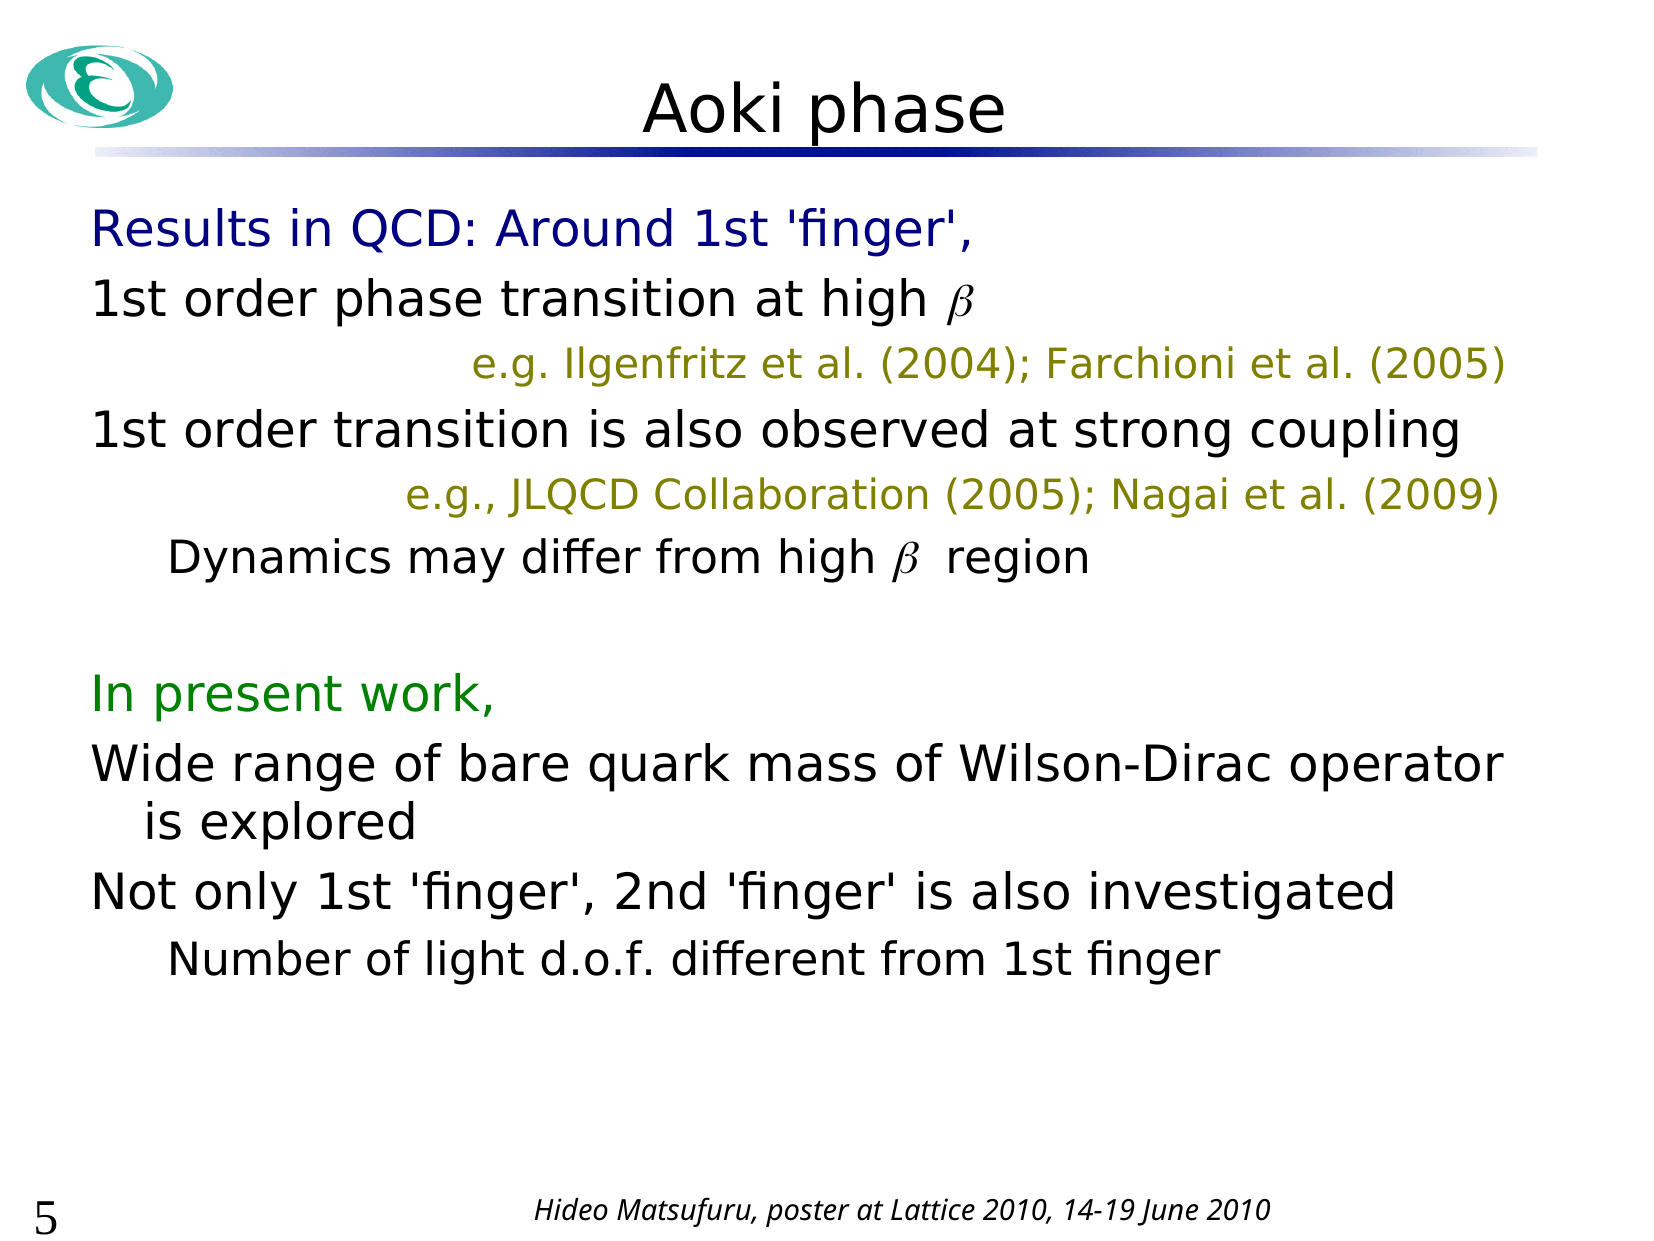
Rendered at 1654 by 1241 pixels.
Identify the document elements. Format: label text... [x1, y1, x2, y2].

title Aoki phase [201, 56, 1450, 163]
picture [20, 37, 179, 136]
list In present work, Wide range of bare quark mass of Wilson-Dirac operator is explored Not only 1st 'finger', 2nd 'finger' is also investigated Number of light d.o.f. different from 1st finger [72, 664, 1525, 987]
picture [1450, 147, 1538, 157]
picture [95, 147, 201, 157]
list Results in QCD: Around 1st 'finger', 1st order phase transition at high  e.g. Ilgenfritz et al. (2004); Farchioni et al. (2005) 1st order transition is also observed at strong coupling e.g., JLQCD Collaboration (2005); Nagai et al. (2009) Dynamics may differ from high  region [72, 200, 1525, 593]
